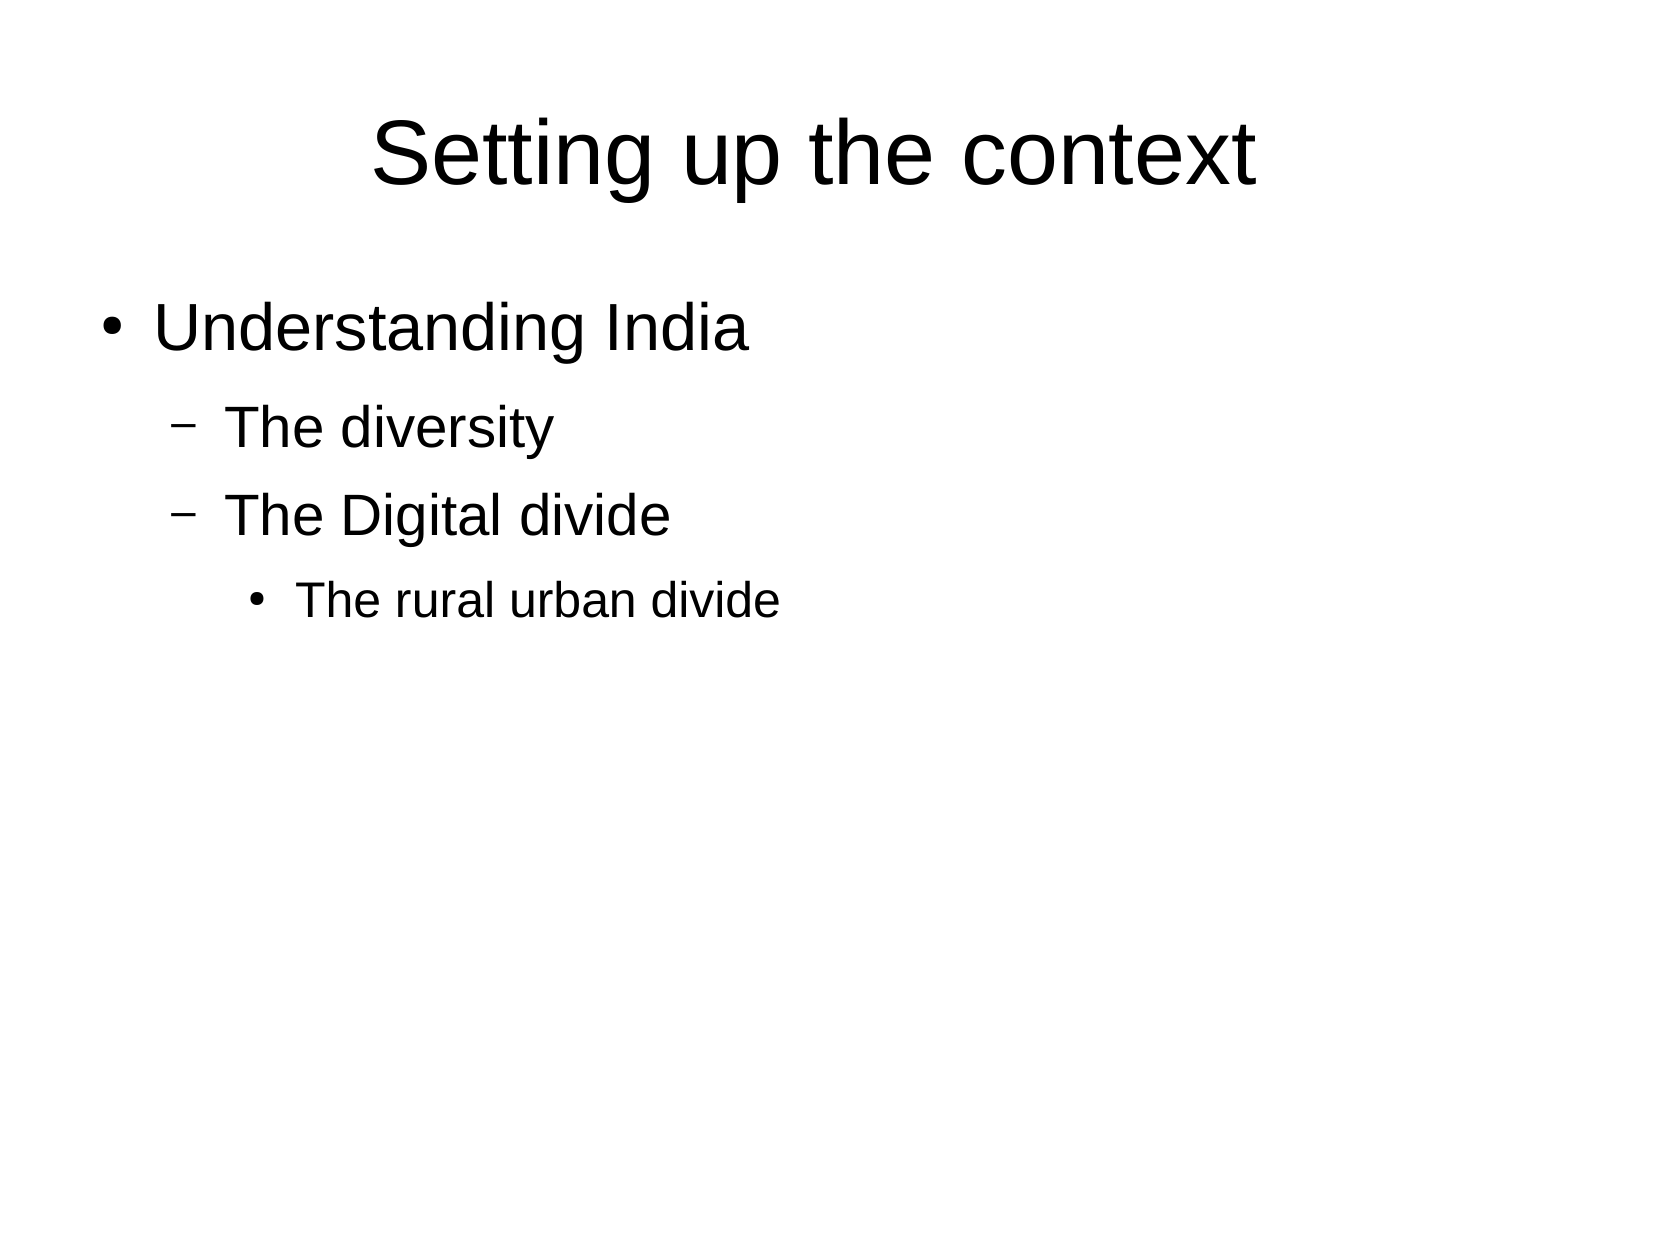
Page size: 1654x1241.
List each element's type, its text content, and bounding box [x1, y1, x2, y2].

list Understanding India The diversity The Digital divide The rural urban divide [82, 290, 1571, 1010]
title Setting up the context [82, 49, 1571, 257]
